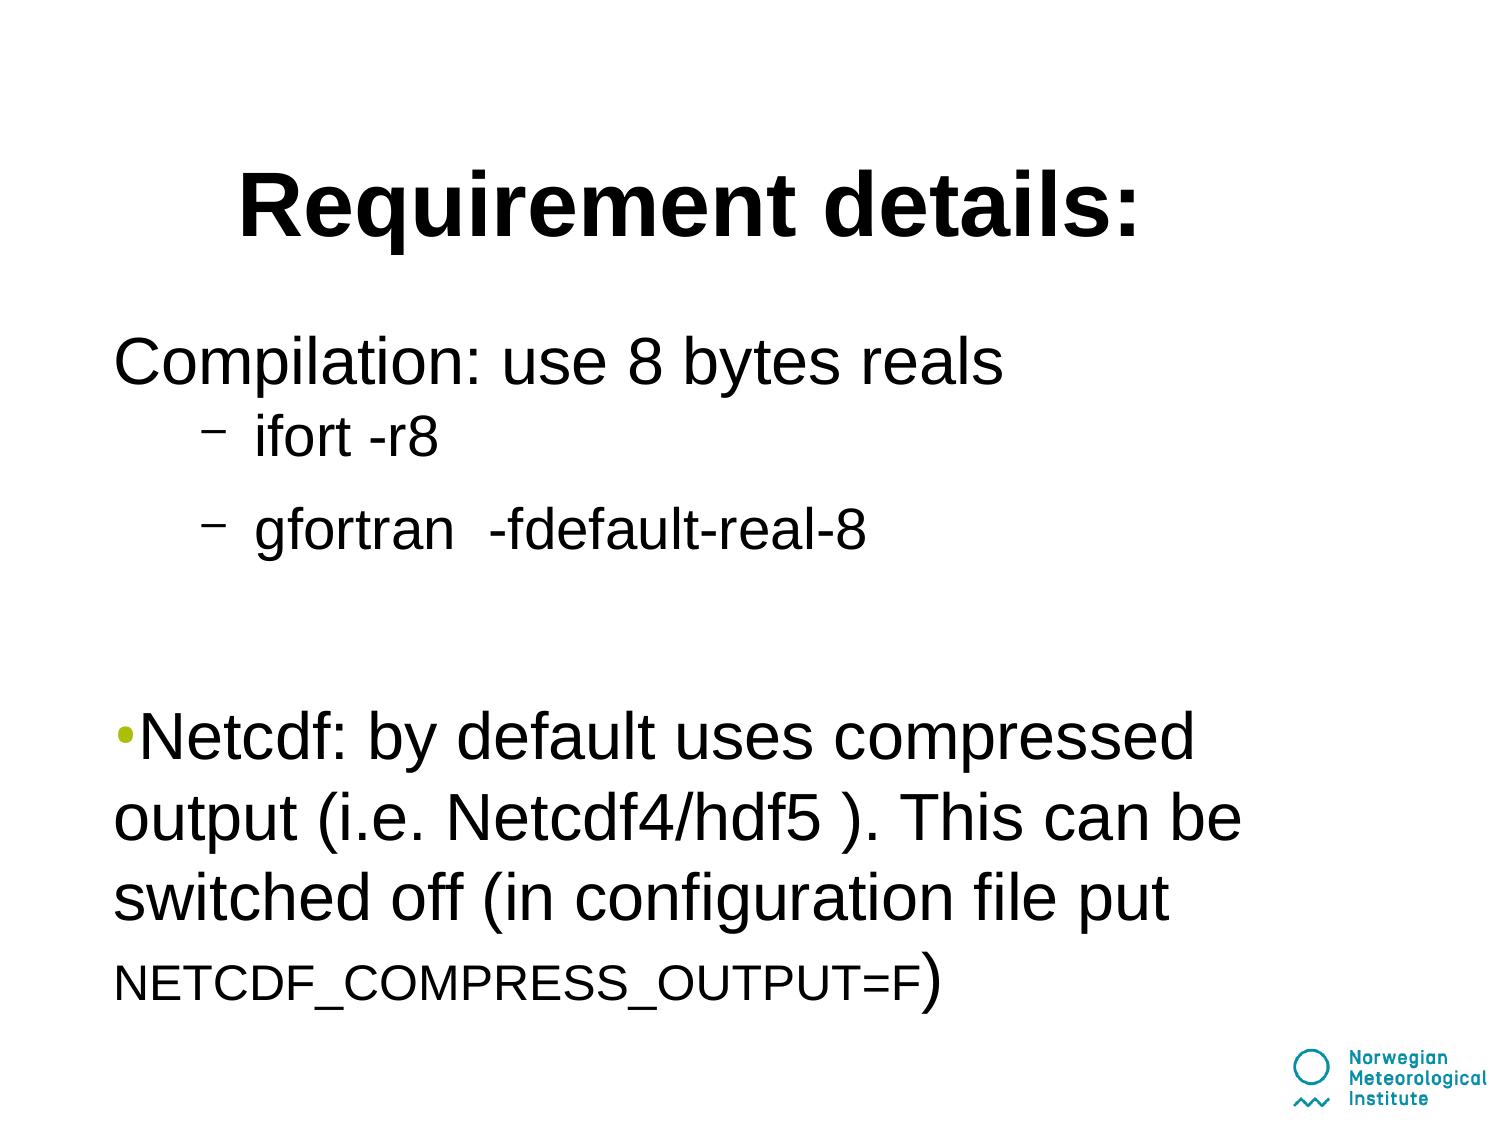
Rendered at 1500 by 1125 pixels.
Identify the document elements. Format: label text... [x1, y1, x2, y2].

list Compilation: use 8 bytes reals ifort -r8 gfortran -fdefault-real-8 Netcdf: by default uses compressed output (i.e. Netcdf4/hdf5 ). This can be switched off (in configuration file put NETCDF_COMPRESS_OUTPUT=F) [113, 318, 1270, 1125]
title Requirement details: [112, 113, 1270, 288]
picture [1281, 1035, 1495, 1118]
